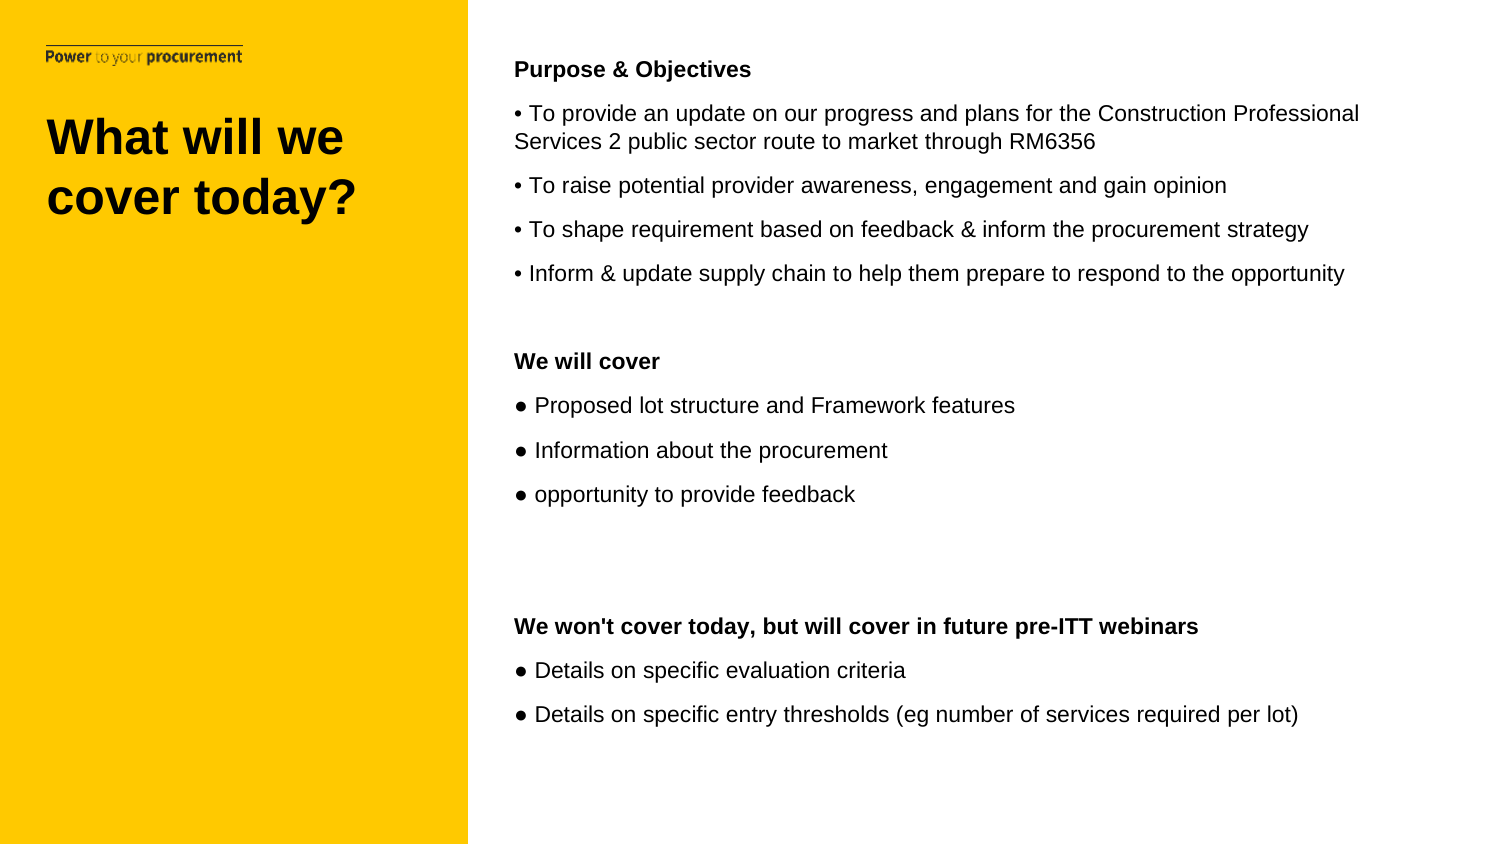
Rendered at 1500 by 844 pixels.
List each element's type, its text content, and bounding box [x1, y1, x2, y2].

title Purpose & Objectives • To provide an update on our progress and plans for the Construction Professional Services 2 public sector route to market through RM6356 • To raise potential provider awareness, engagement and gain opinion • To shape requirement based on feedback & inform the procurement strategy • Inform & update supply chain to help them prepare to respond to the opportunity We will cover ● Proposed lot structure and Framework features ● Information about the procurement ● opportunity to provide feedback We won't cover today, but will cover in future pre-ITT webinars ● Details on specific evaluation criteria ● Details on specific entry thresholds (eg number of services required per lot) [514, 54, 1407, 651]
title What will we cover today? [46, 104, 423, 209]
